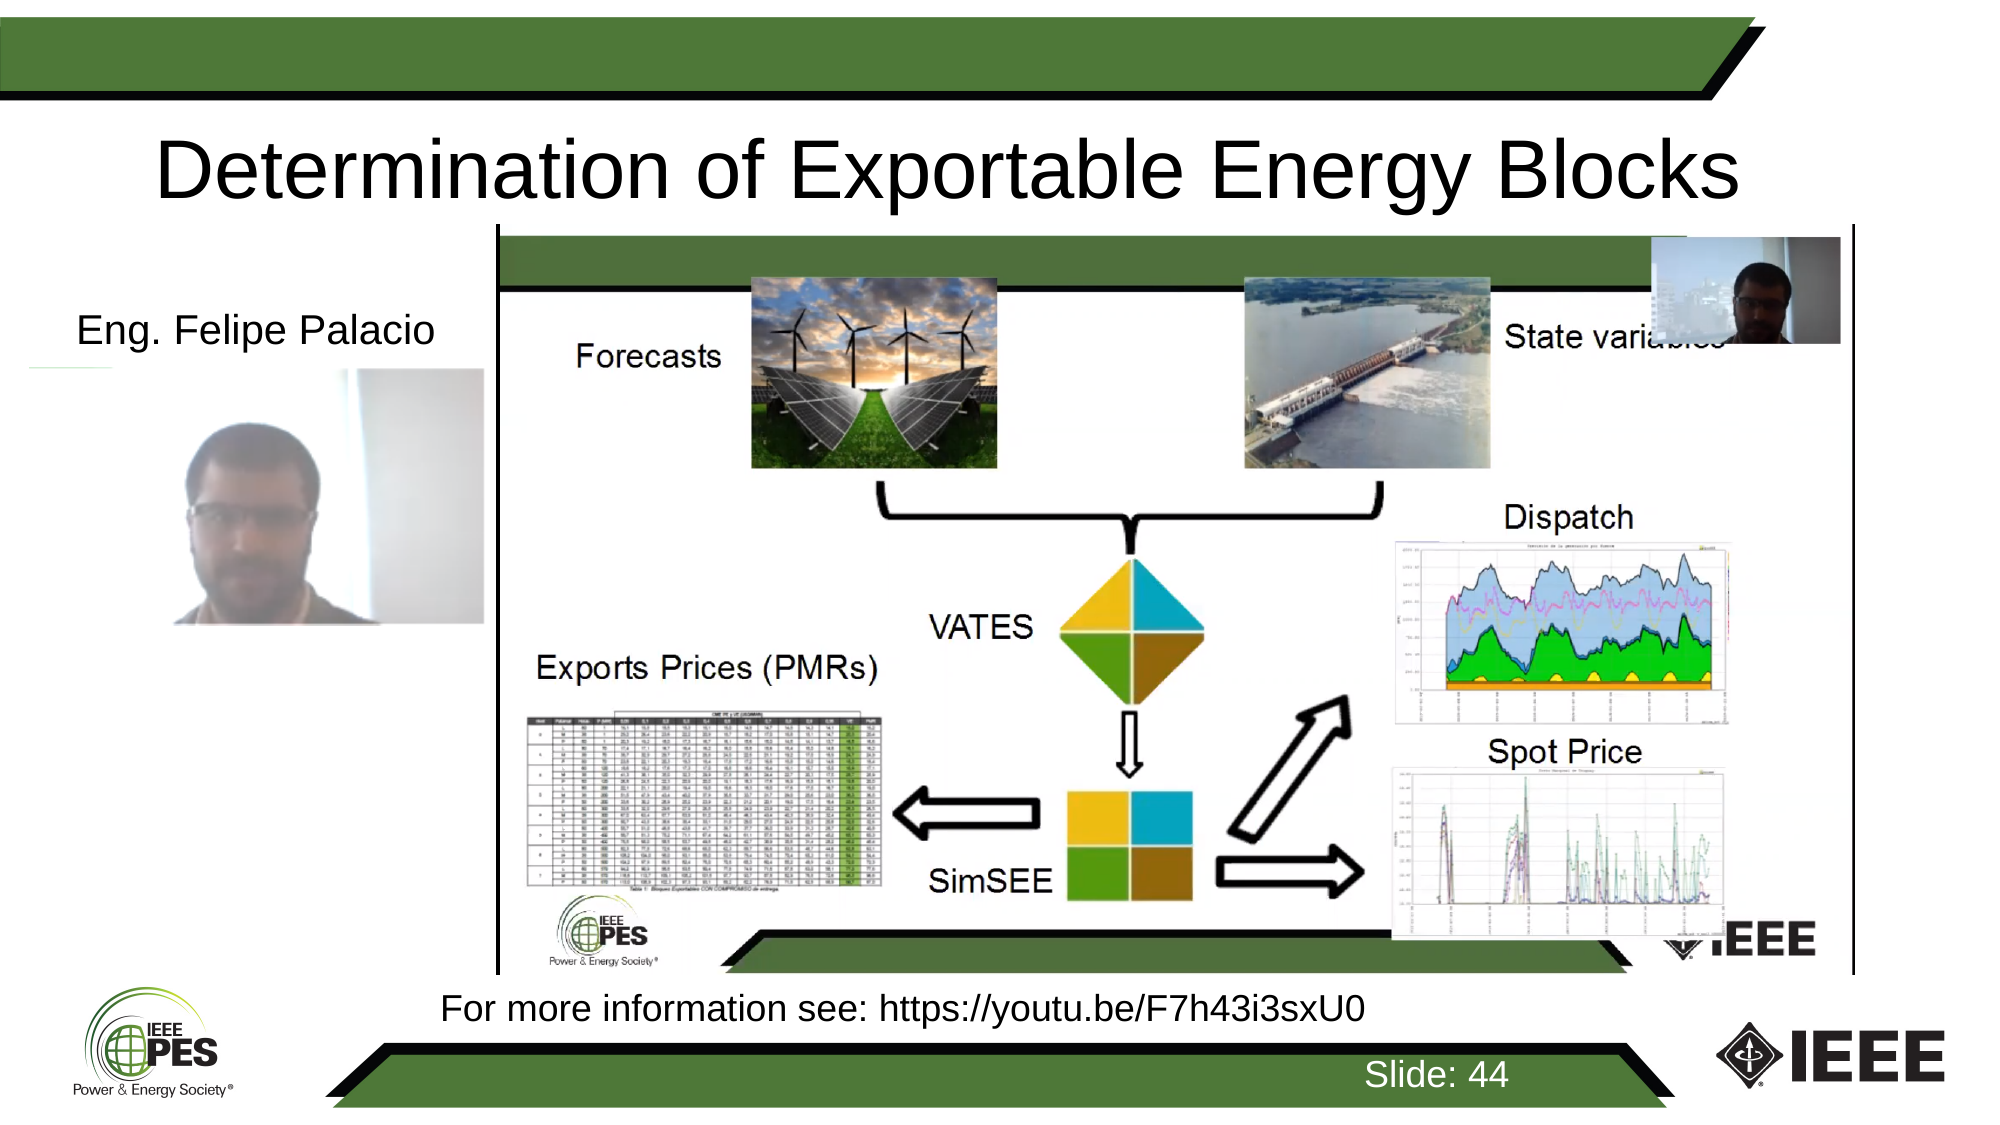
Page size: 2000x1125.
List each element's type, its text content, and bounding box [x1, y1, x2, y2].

picture [0, 0, 2000, 1125]
list Eng. Felipe Palacio [5, 307, 461, 378]
title Determination of Exportable Energy Blocks [148, 106, 1749, 234]
text_box For more information see: https://youtu.be/F7h43i3sxU0 [425, 980, 1430, 1040]
